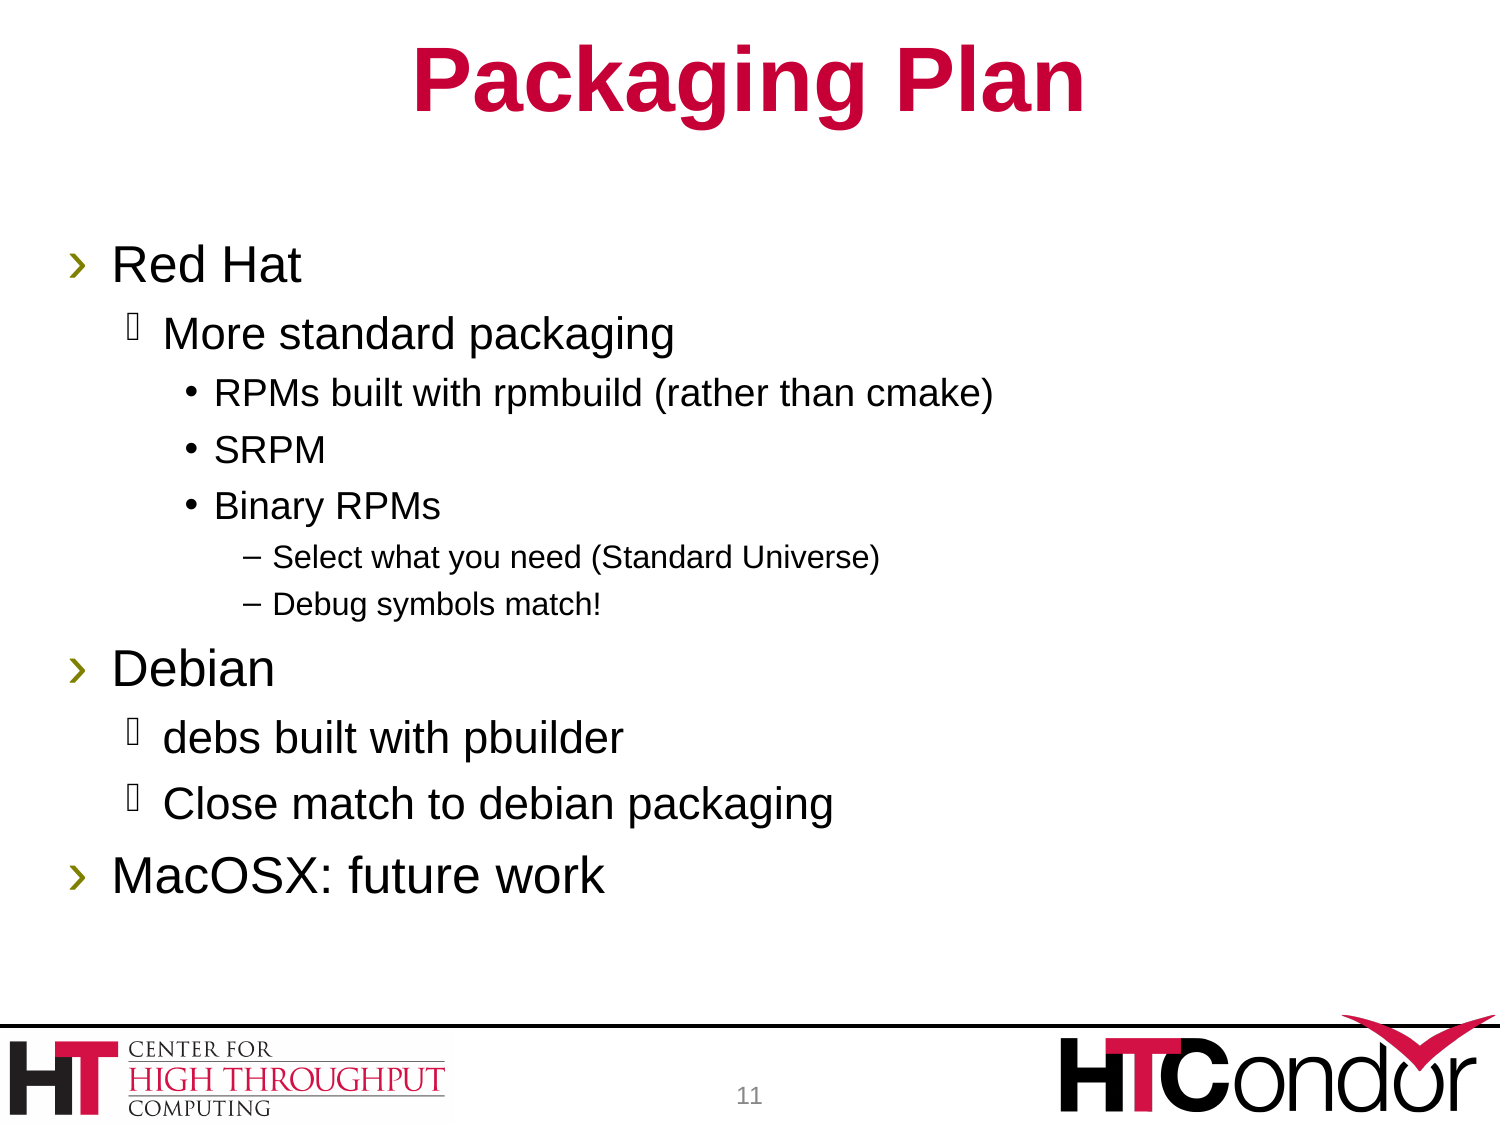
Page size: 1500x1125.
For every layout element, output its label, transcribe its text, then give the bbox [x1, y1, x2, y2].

text_box <number> [575, 1065, 926, 1125]
picture [0, 1029, 454, 1125]
picture [1055, 1014, 1500, 1119]
list Red Hat More standard packaging RPMs built with rpmbuild (rather than cmake) SRPM Binary RPMs Select what you need (Standard Universe) Debug symbols match! Debian debs built with pbuilder Close match to debian packaging MacOSX: future work [52, 222, 1431, 916]
title Packaging Plan [0, 0, 1500, 150]
